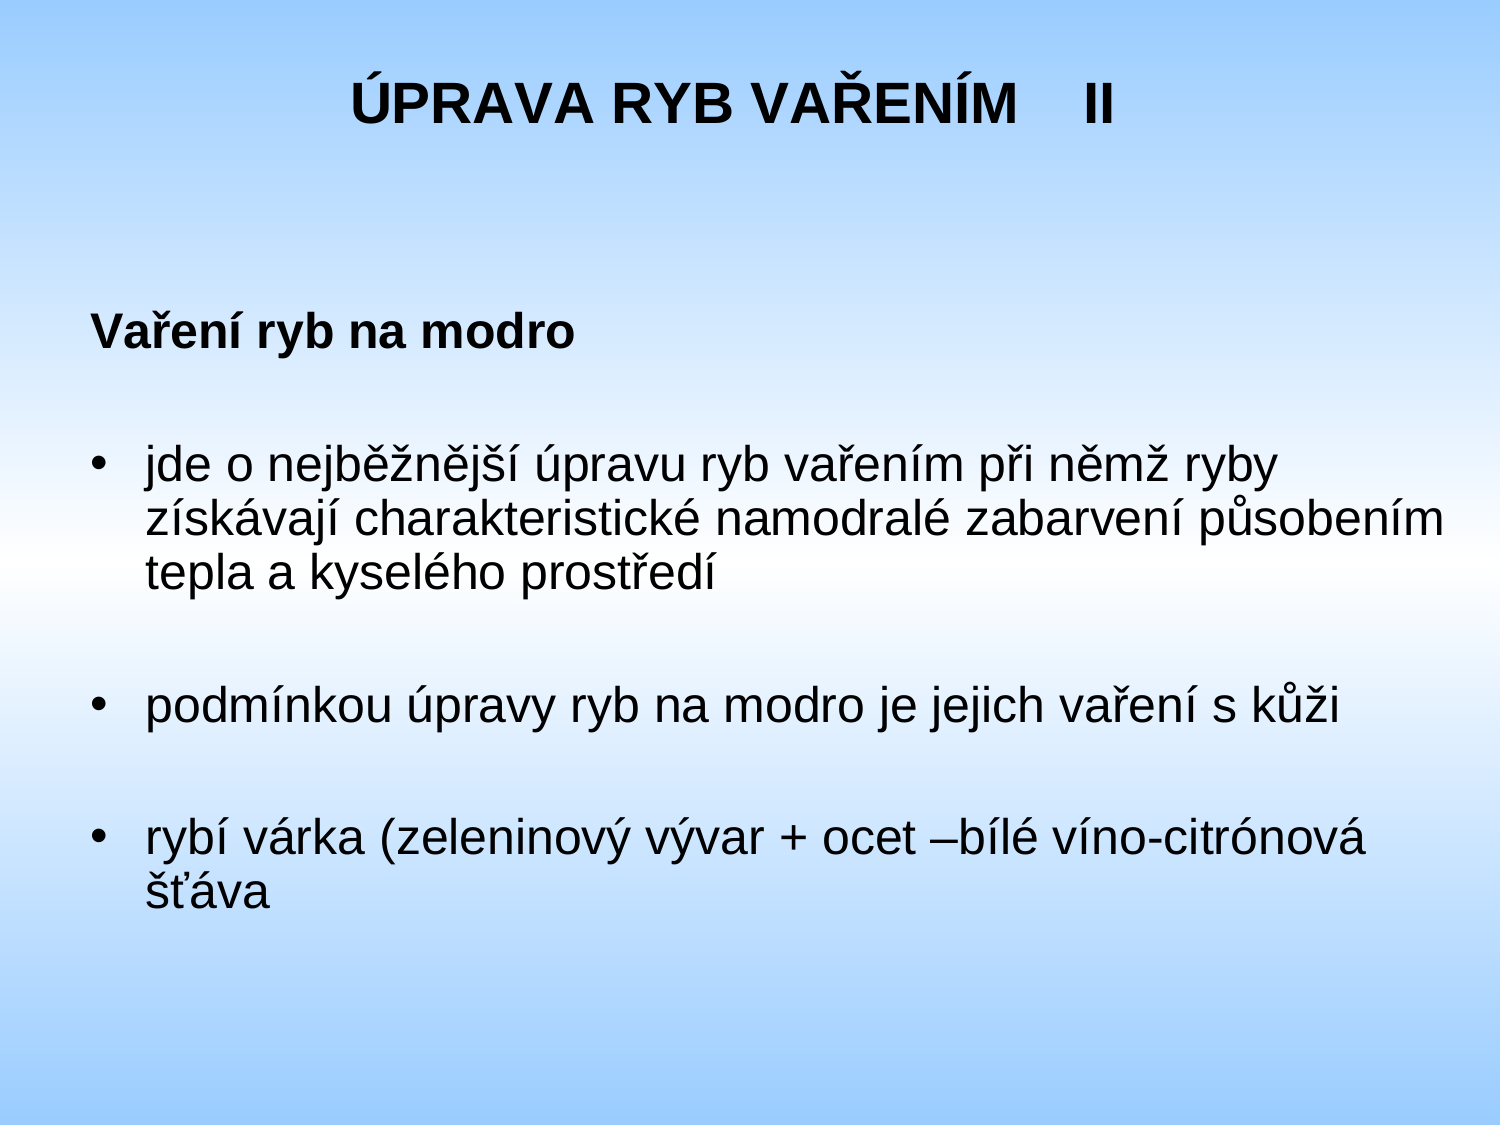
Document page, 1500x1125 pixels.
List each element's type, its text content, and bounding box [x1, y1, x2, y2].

list Vaření ryb na modro jde o nejběžnější úpravu ryb vařením při němž ryby získávají charakteristické namodralé zabarvení působením tepla a kyselého prostředí podmínkou úpravy ryb na modro je jejich vaření s kůži rybí várka (zeleninový vývar + ocet –bílé víno-citrónová šťáva [74, 224, 1475, 1063]
title ÚPRAVA RYB VAŘENÍM II [74, 24, 1375, 176]
